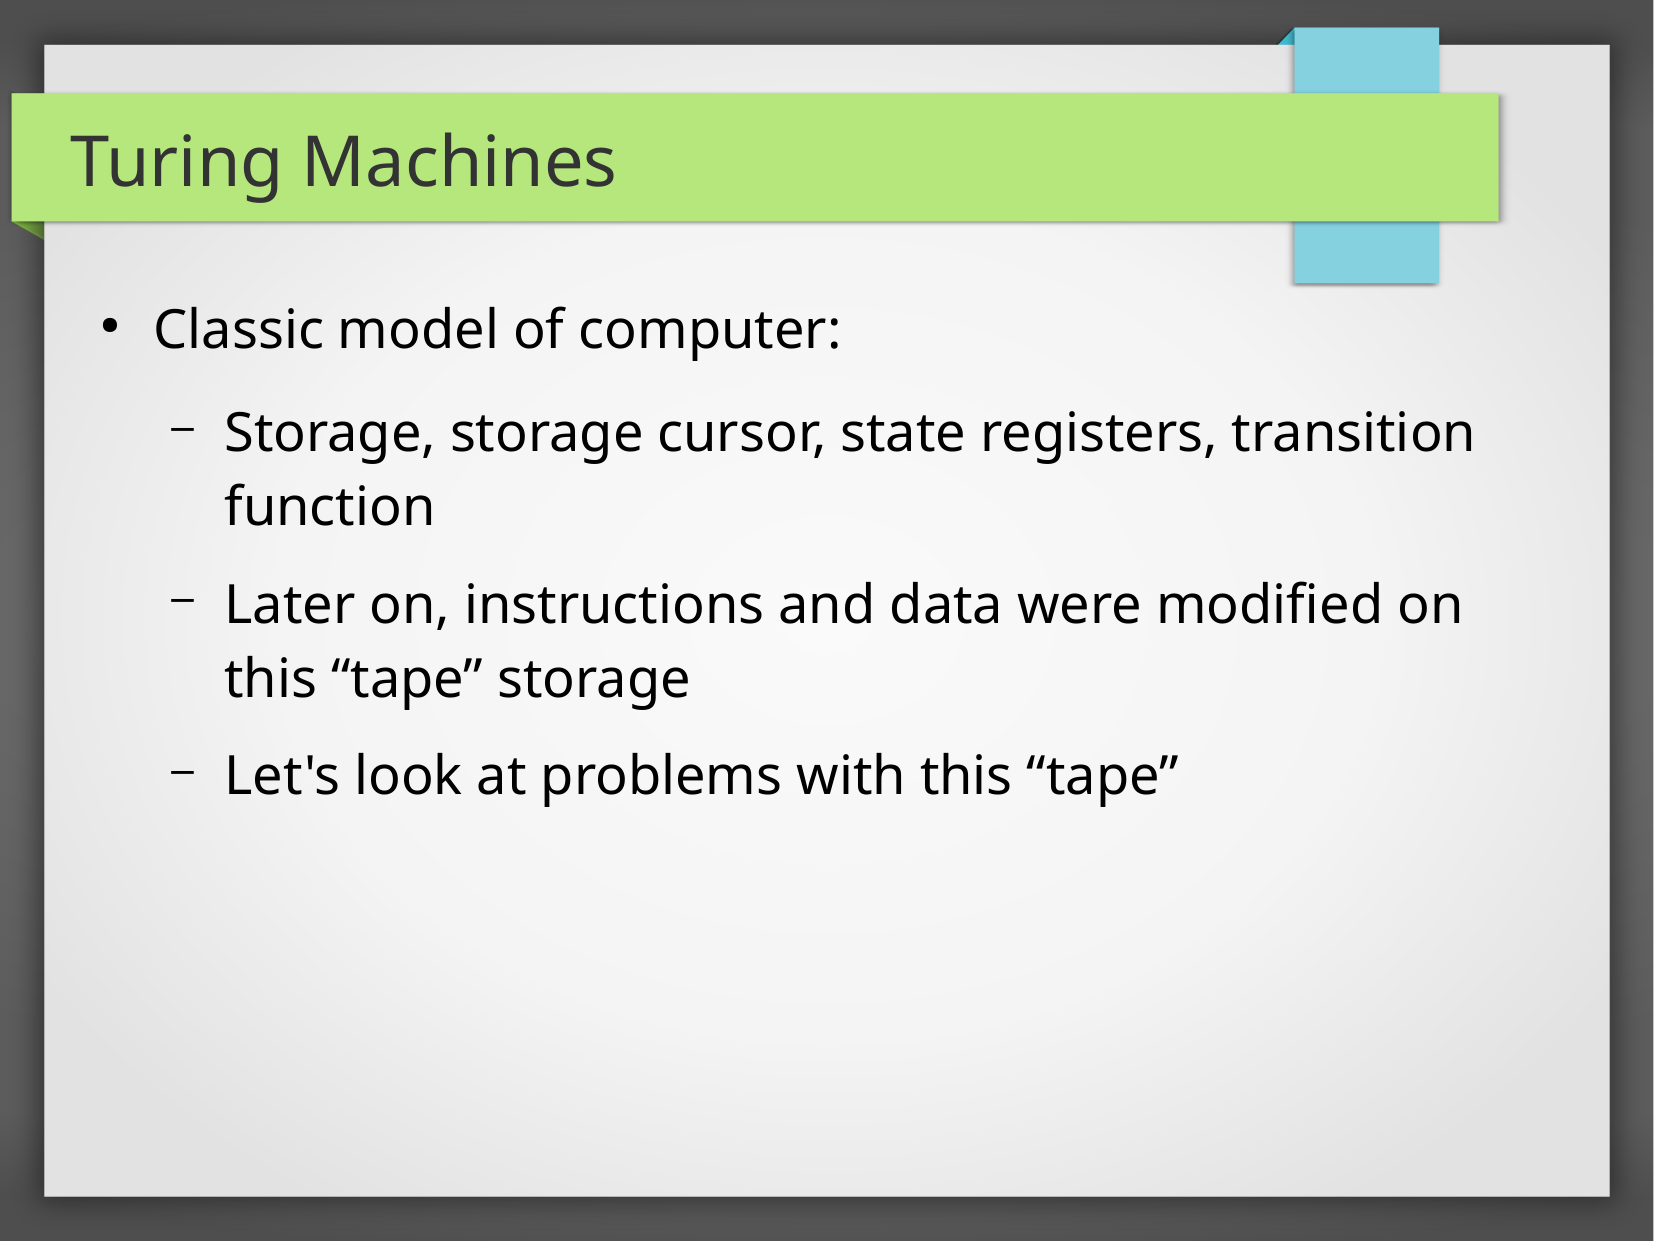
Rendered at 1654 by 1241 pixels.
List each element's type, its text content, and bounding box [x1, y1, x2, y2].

title Turing Machines [70, 106, 1229, 213]
list Classic model of computer: Storage, storage cursor, state registers, transition function Later on, instructions and data were modified on this “tape” storage Let's look at problems with this “tape” [82, 290, 1538, 1010]
picture [0, 0, 1654, 1241]
